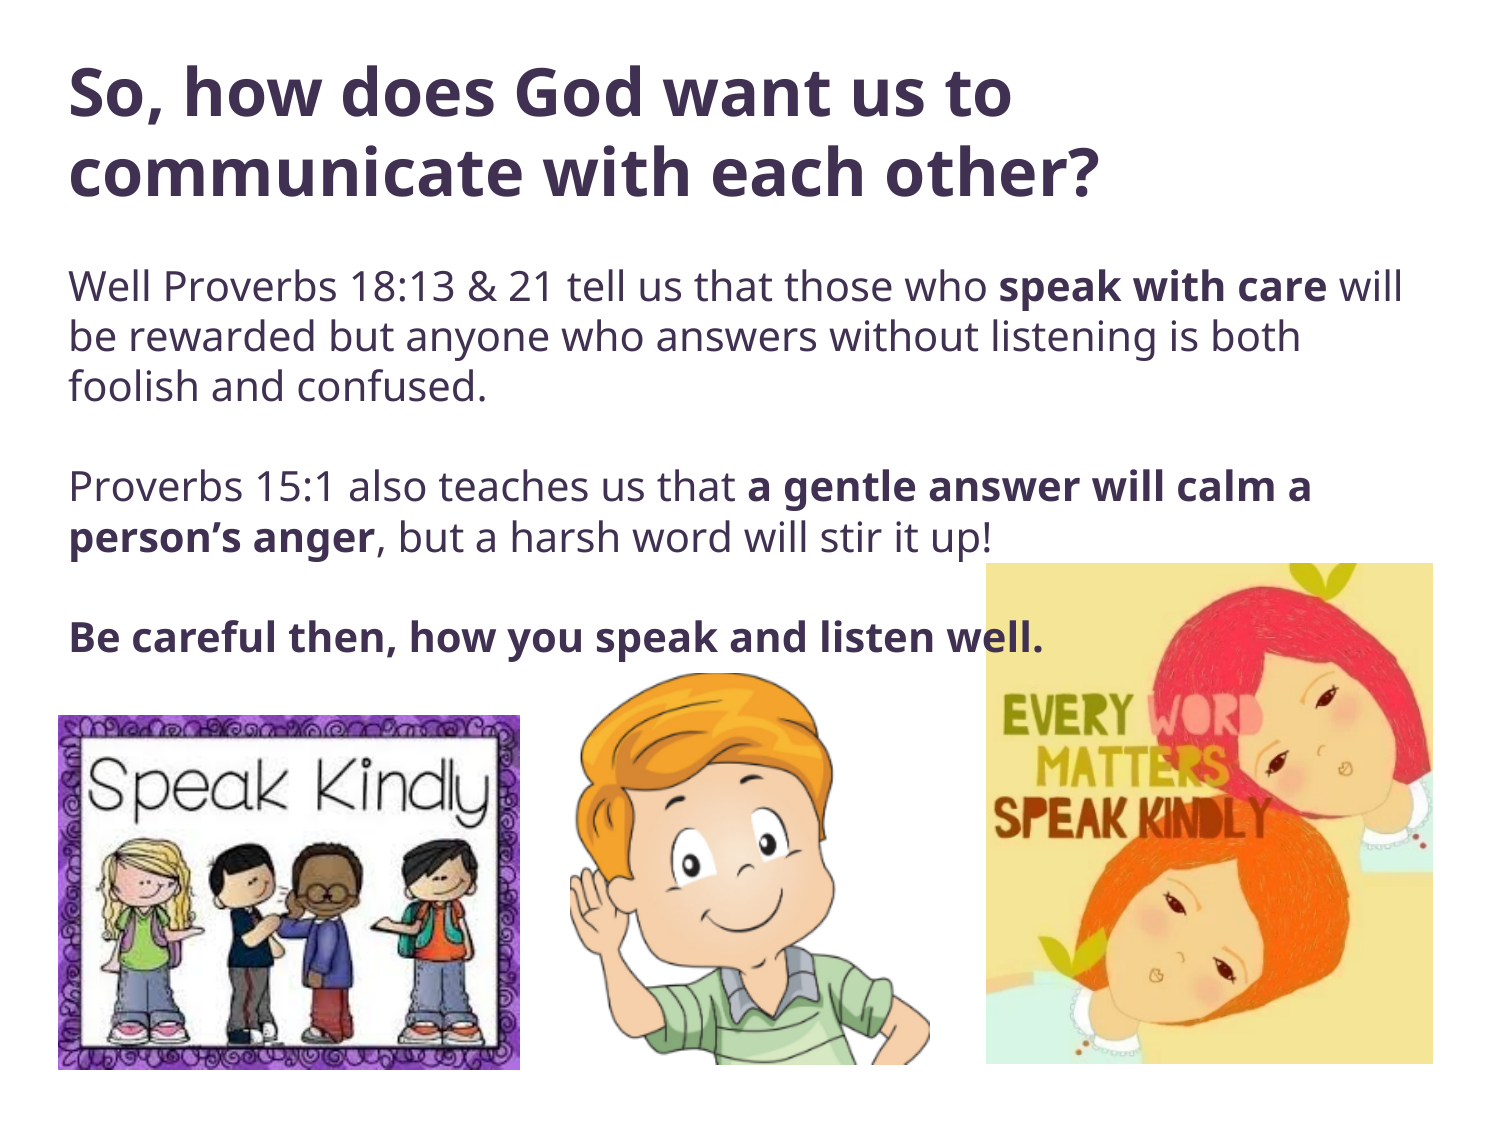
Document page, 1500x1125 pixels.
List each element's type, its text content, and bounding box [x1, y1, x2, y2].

picture [58, 716, 520, 1070]
picture [986, 674, 1433, 1064]
text_box So, how does God want us to communicate with each other? Well Proverbs 18:13 & 21 tell us that those who speak with care will be rewarded but anyone who answers without listening is both foolish and confused. Proverbs 15:1 also teaches us that a gentle answer will calm a person’s anger, but a harsh word will stir it up! Be careful then, how you speak and listen well. [53, 42, 1447, 674]
picture [570, 673, 930, 1065]
